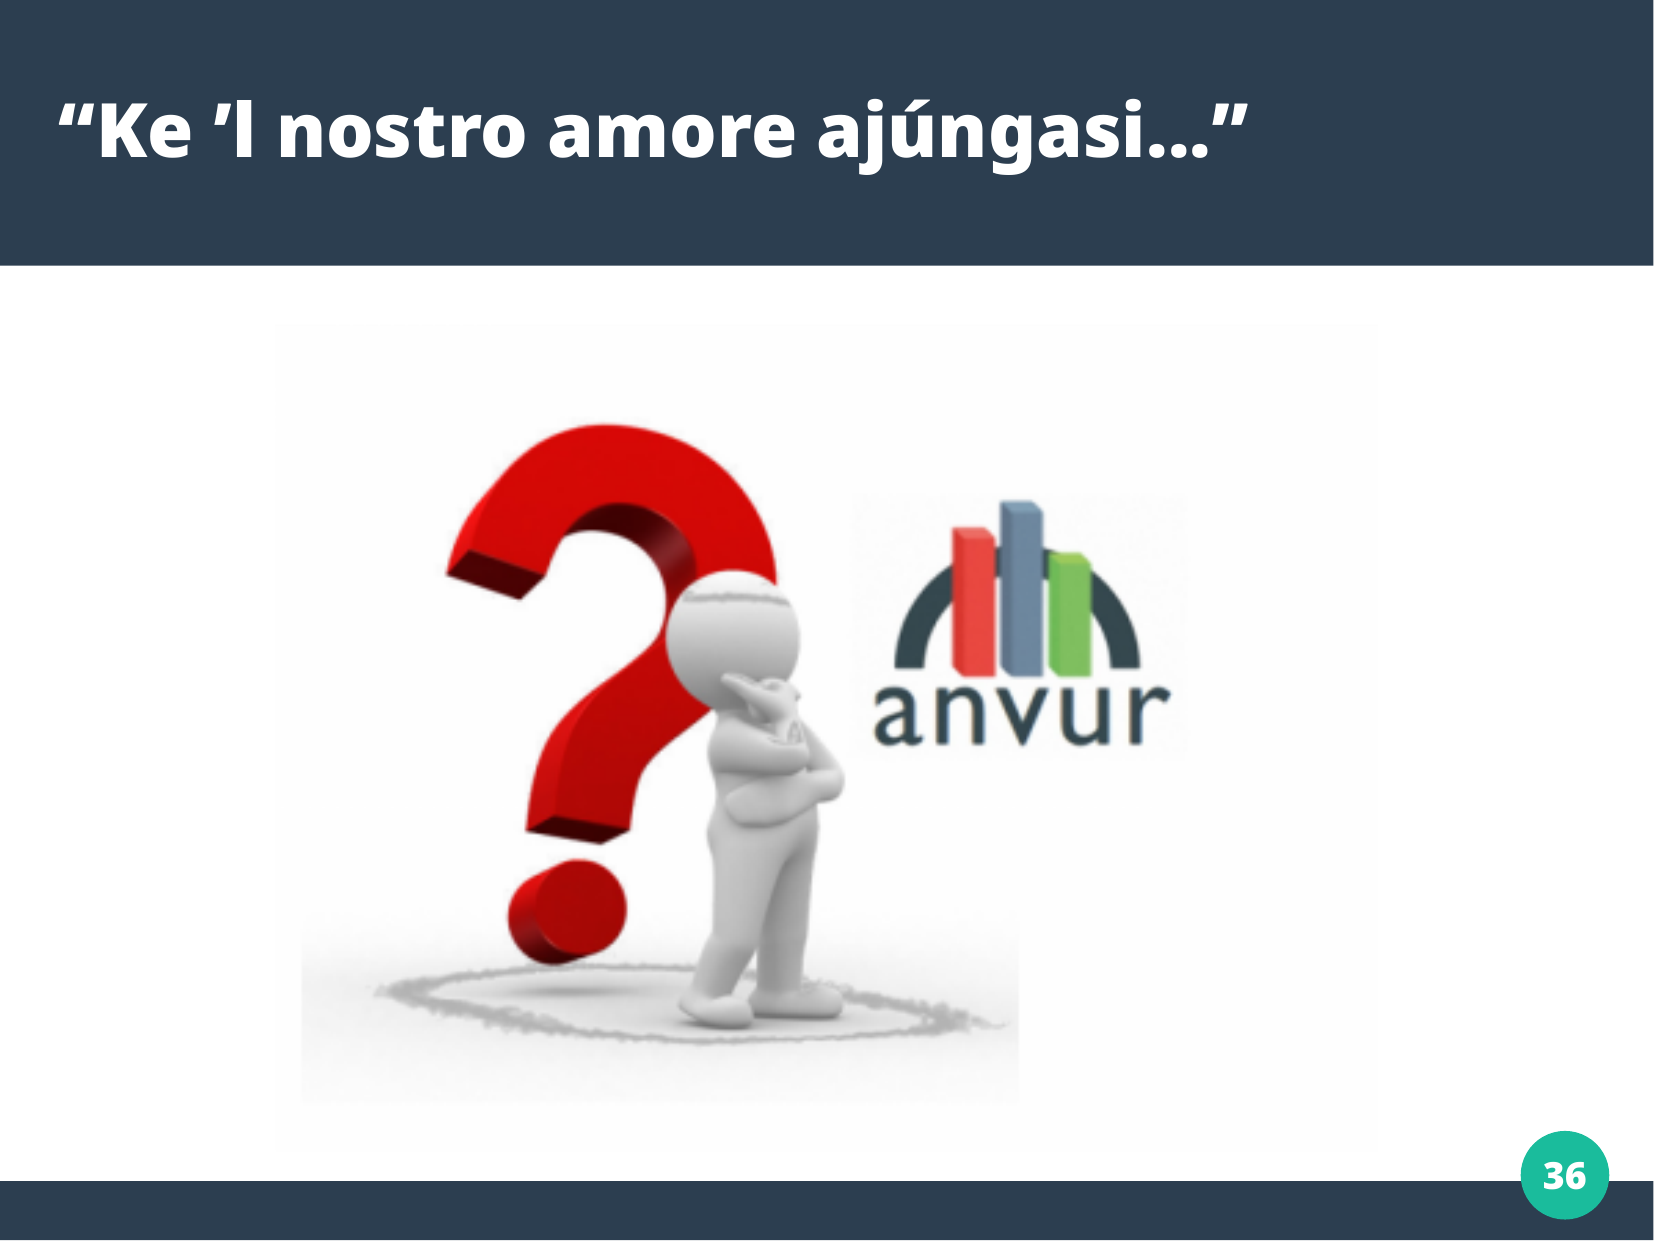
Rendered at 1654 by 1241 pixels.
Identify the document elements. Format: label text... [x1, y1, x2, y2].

title “Ke ’l nostro amore ajúngasi...” [59, 49, 1595, 207]
picture [275, 324, 1378, 1152]
